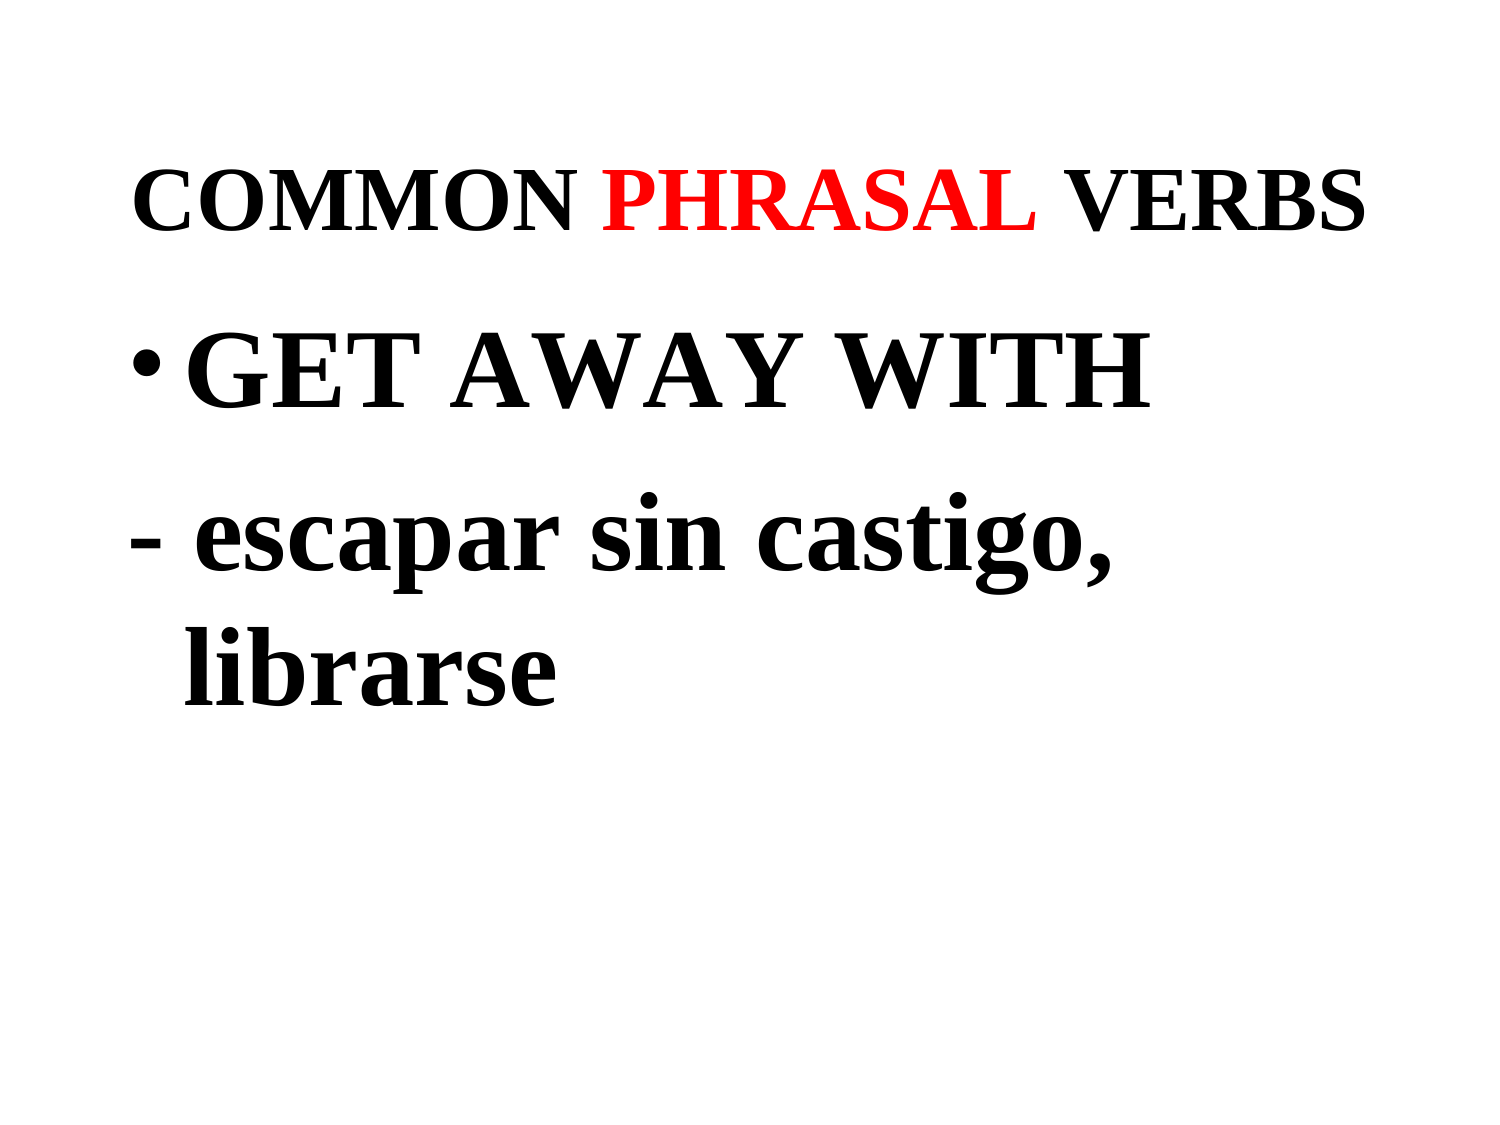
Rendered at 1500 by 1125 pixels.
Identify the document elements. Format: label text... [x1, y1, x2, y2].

title COMMON PHRASAL VERBS [112, 99, 1388, 287]
list GET AWAY WITH - escapar sin castigo, librarse [112, 287, 1388, 1000]
